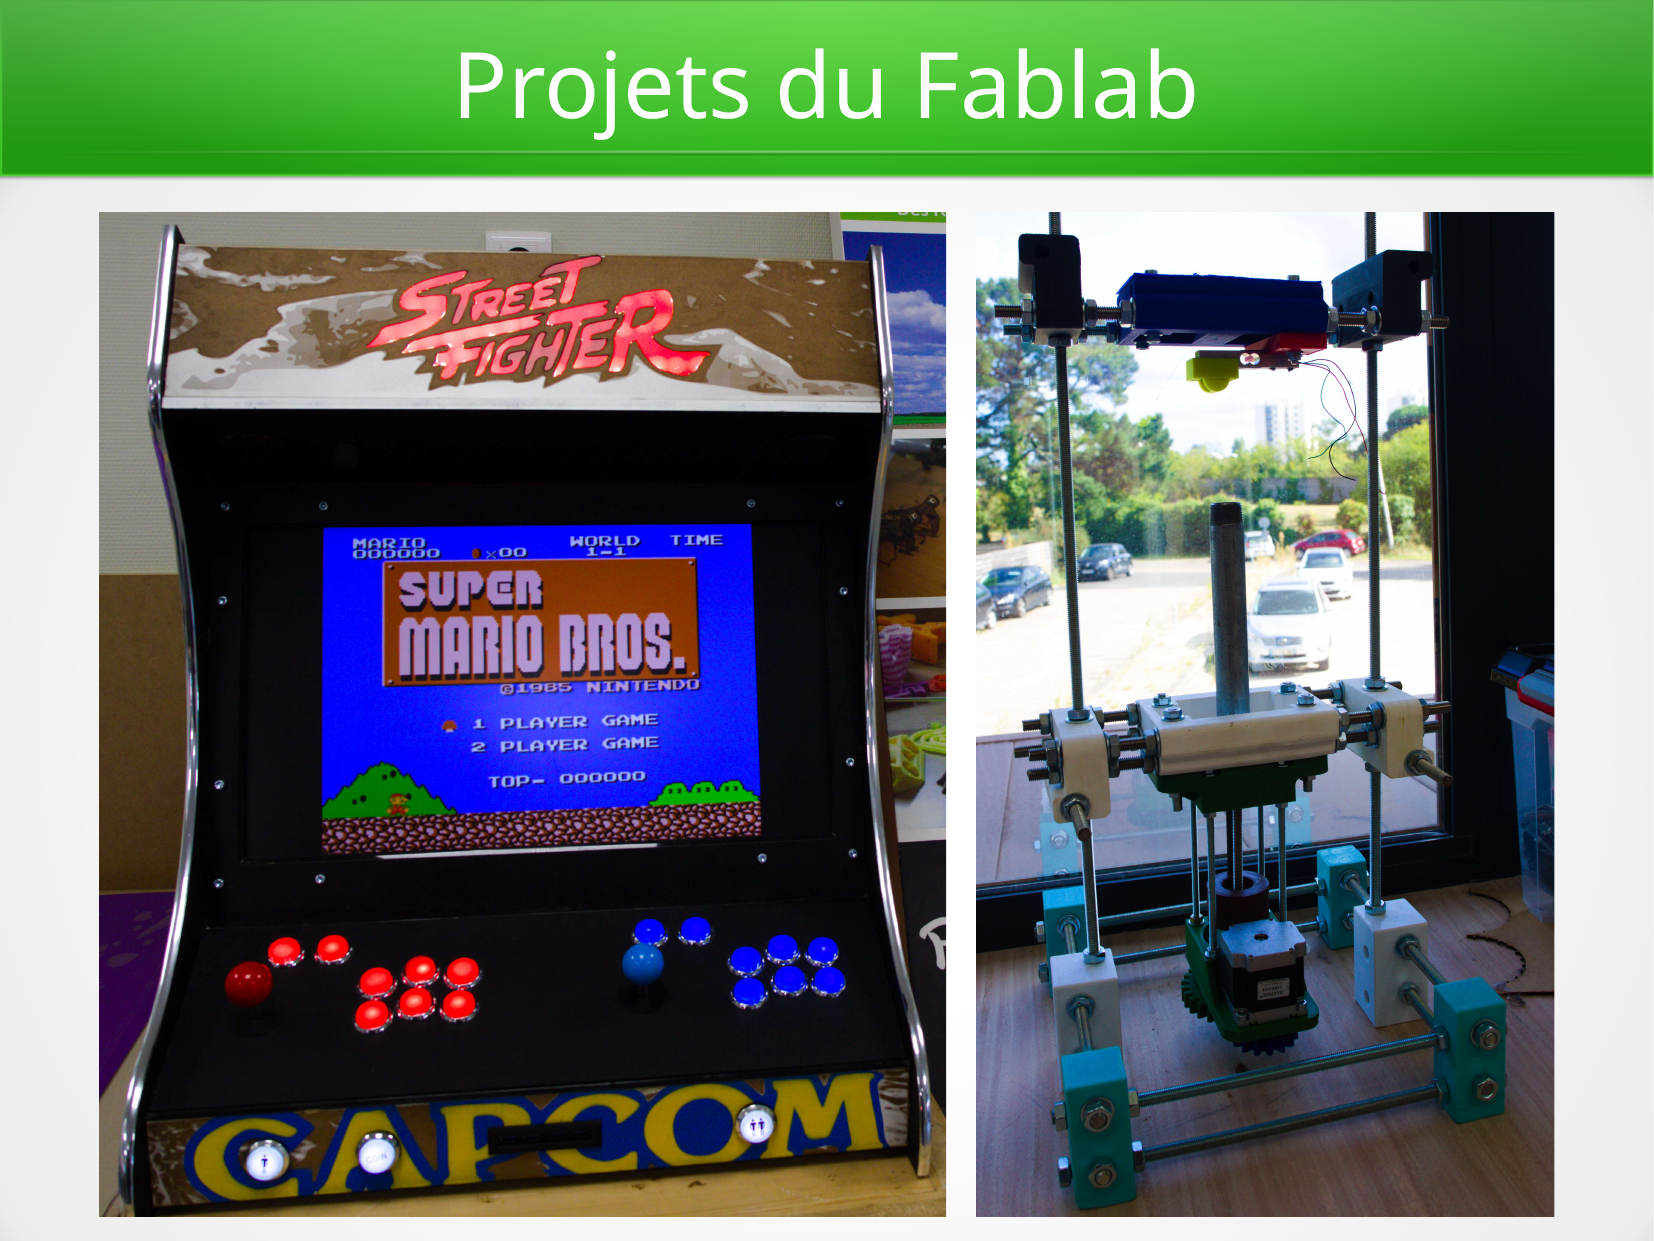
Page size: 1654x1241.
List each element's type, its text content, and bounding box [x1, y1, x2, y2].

picture [0, 0, 1654, 1241]
title Projets du Fablab [82, 11, 1571, 154]
